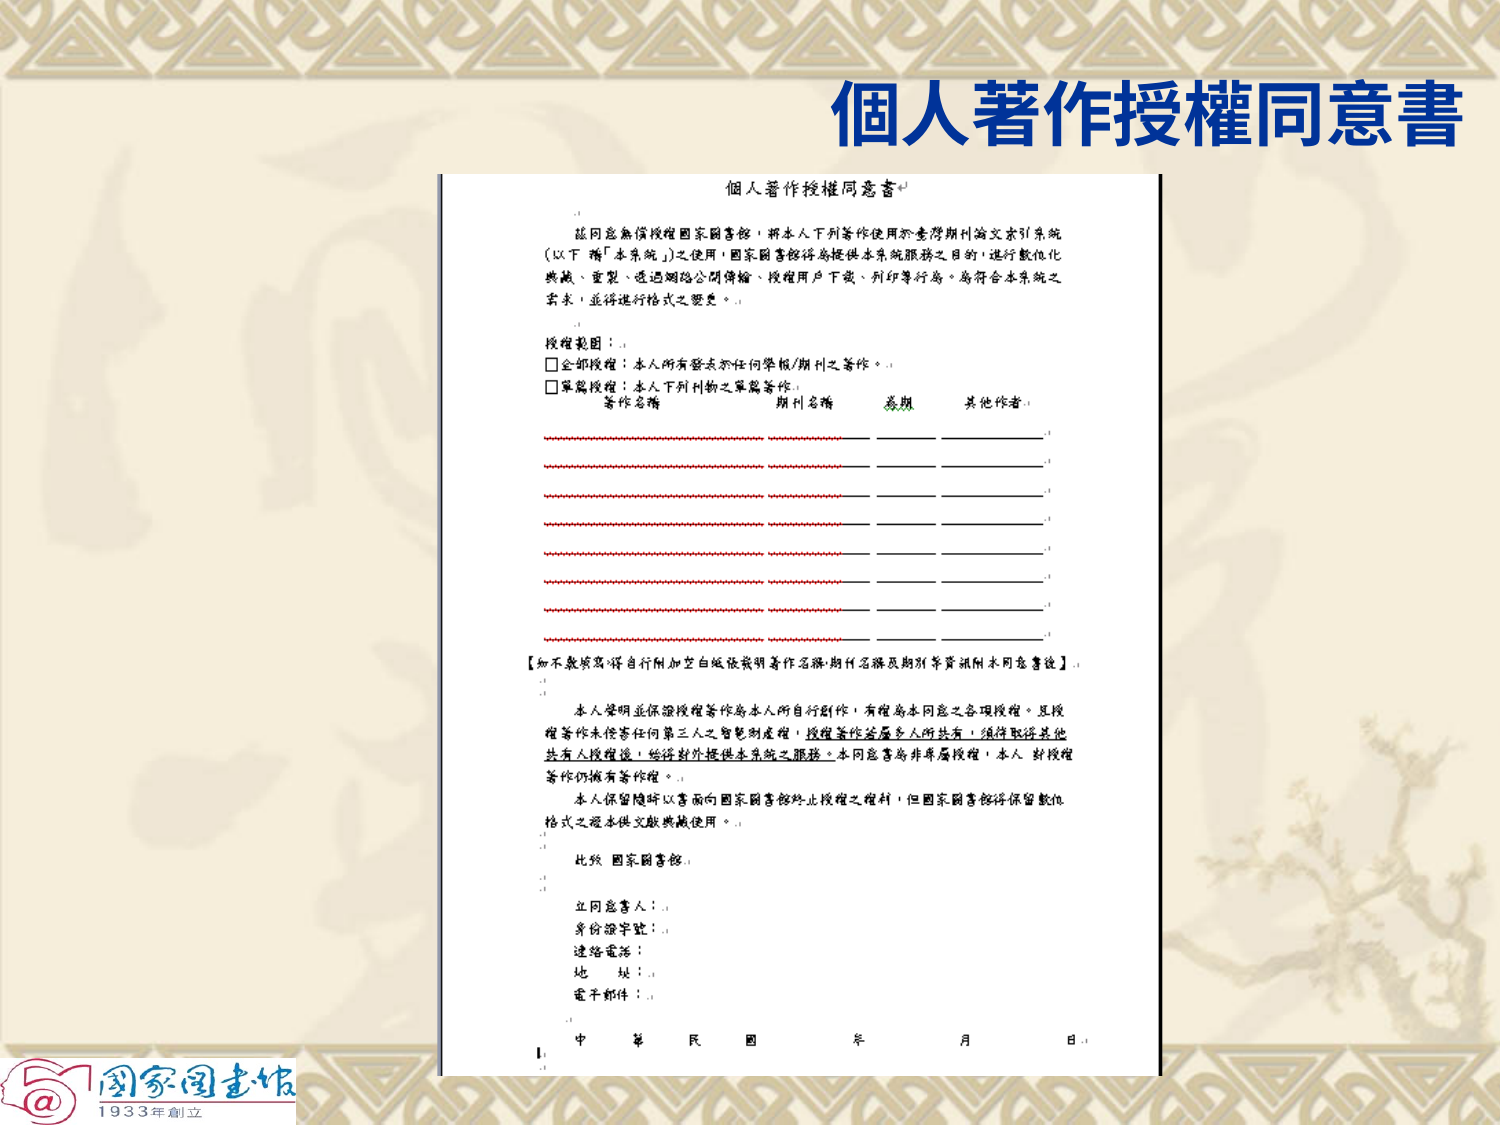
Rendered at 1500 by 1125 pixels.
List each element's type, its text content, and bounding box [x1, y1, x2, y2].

picture [0, 0, 1500, 1125]
title 個人著作授權同意書 [797, 62, 1500, 163]
